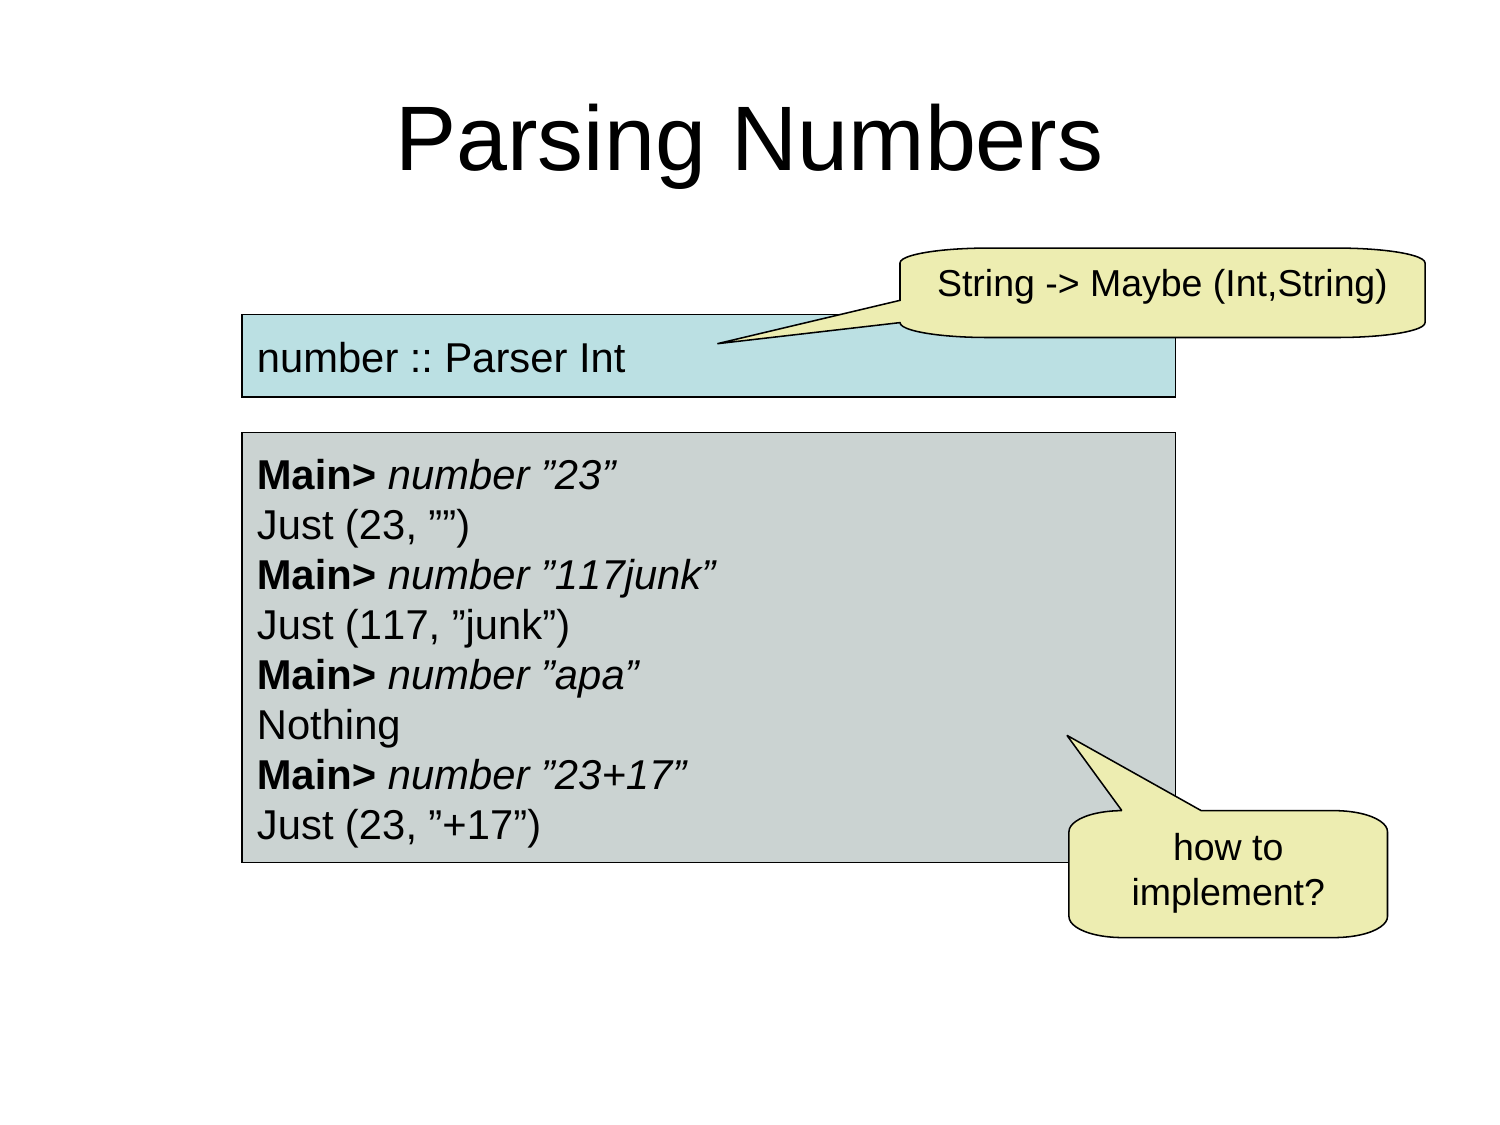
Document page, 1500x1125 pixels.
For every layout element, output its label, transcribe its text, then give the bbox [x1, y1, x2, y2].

text_box String -> Maybe (Int,String) [717, 248, 1426, 344]
text_box how to implement? [1066, 735, 1388, 938]
title Parsing Numbers [75, 45, 1426, 233]
text_box number :: Parser Int [242, 314, 1176, 398]
text_box Main> number ”23” Just (23, ””) Main> number ”117junk” Just (117, ”junk”) Main> number ”apa” Nothing Main> number ”23+17” Just (23, ”+17”) [242, 432, 1176, 863]
